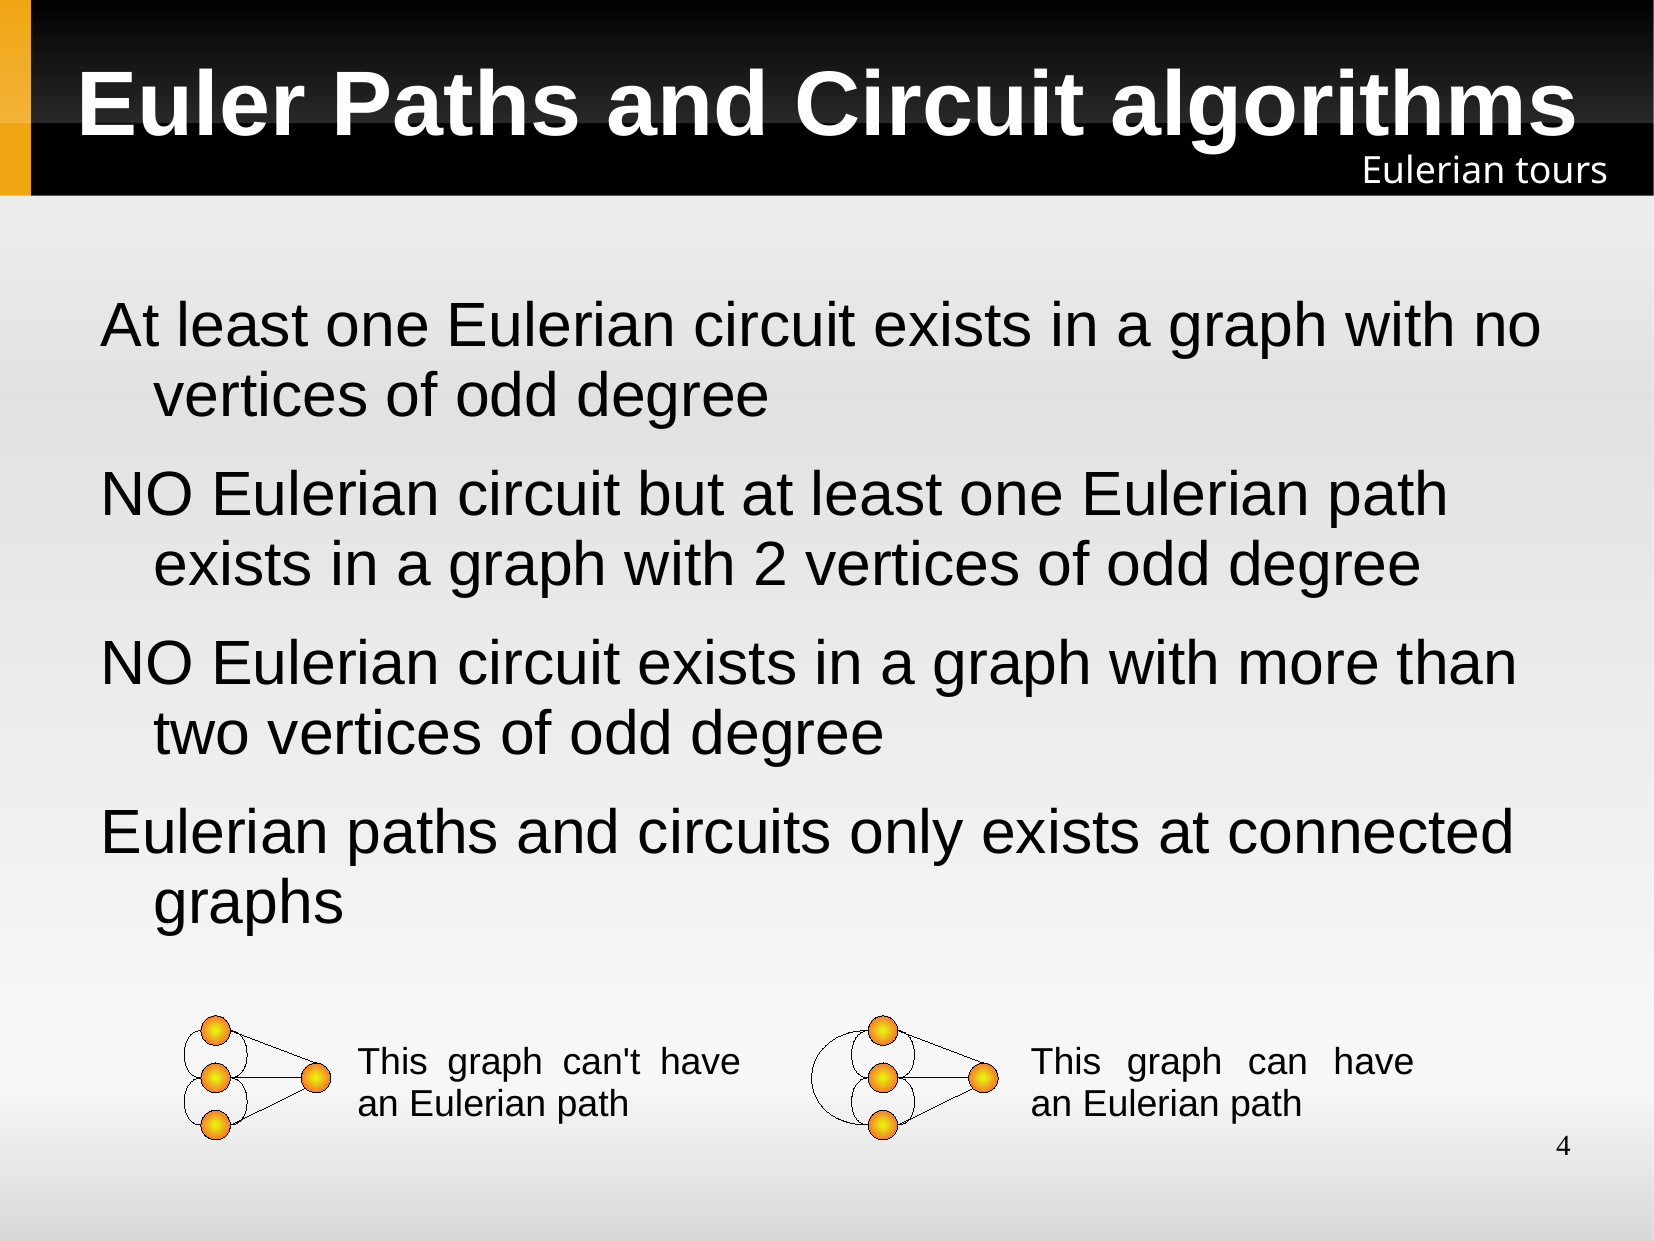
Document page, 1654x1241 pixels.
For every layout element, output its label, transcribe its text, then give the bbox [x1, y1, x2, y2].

text_box [301, 1063, 331, 1093]
text_box [200, 1110, 231, 1140]
text_box [968, 1063, 999, 1093]
text_box This graph can't have an Eulerian path [342, 1033, 756, 1133]
text_box [200, 1062, 231, 1093]
text_box [868, 1110, 898, 1140]
picture [0, 0, 1654, 1241]
text_box [868, 1062, 898, 1093]
text_box This graph can have an Eulerian path [1015, 1033, 1430, 1133]
title Euler Paths and Circuit algorithms [76, 7, 1595, 200]
text_box [200, 1015, 231, 1046]
text_box [868, 1015, 898, 1046]
list At least one Eulerian circuit exists in a graph with no vertices of odd degree NO Eulerian circuit but at least one Eulerian path exists in a graph with 2 vertices of odd degree NO Eulerian circuit exists in a graph with more than two vertices of odd degree Eulerian paths and circuits only exists at connected graphs [82, 290, 1571, 1094]
